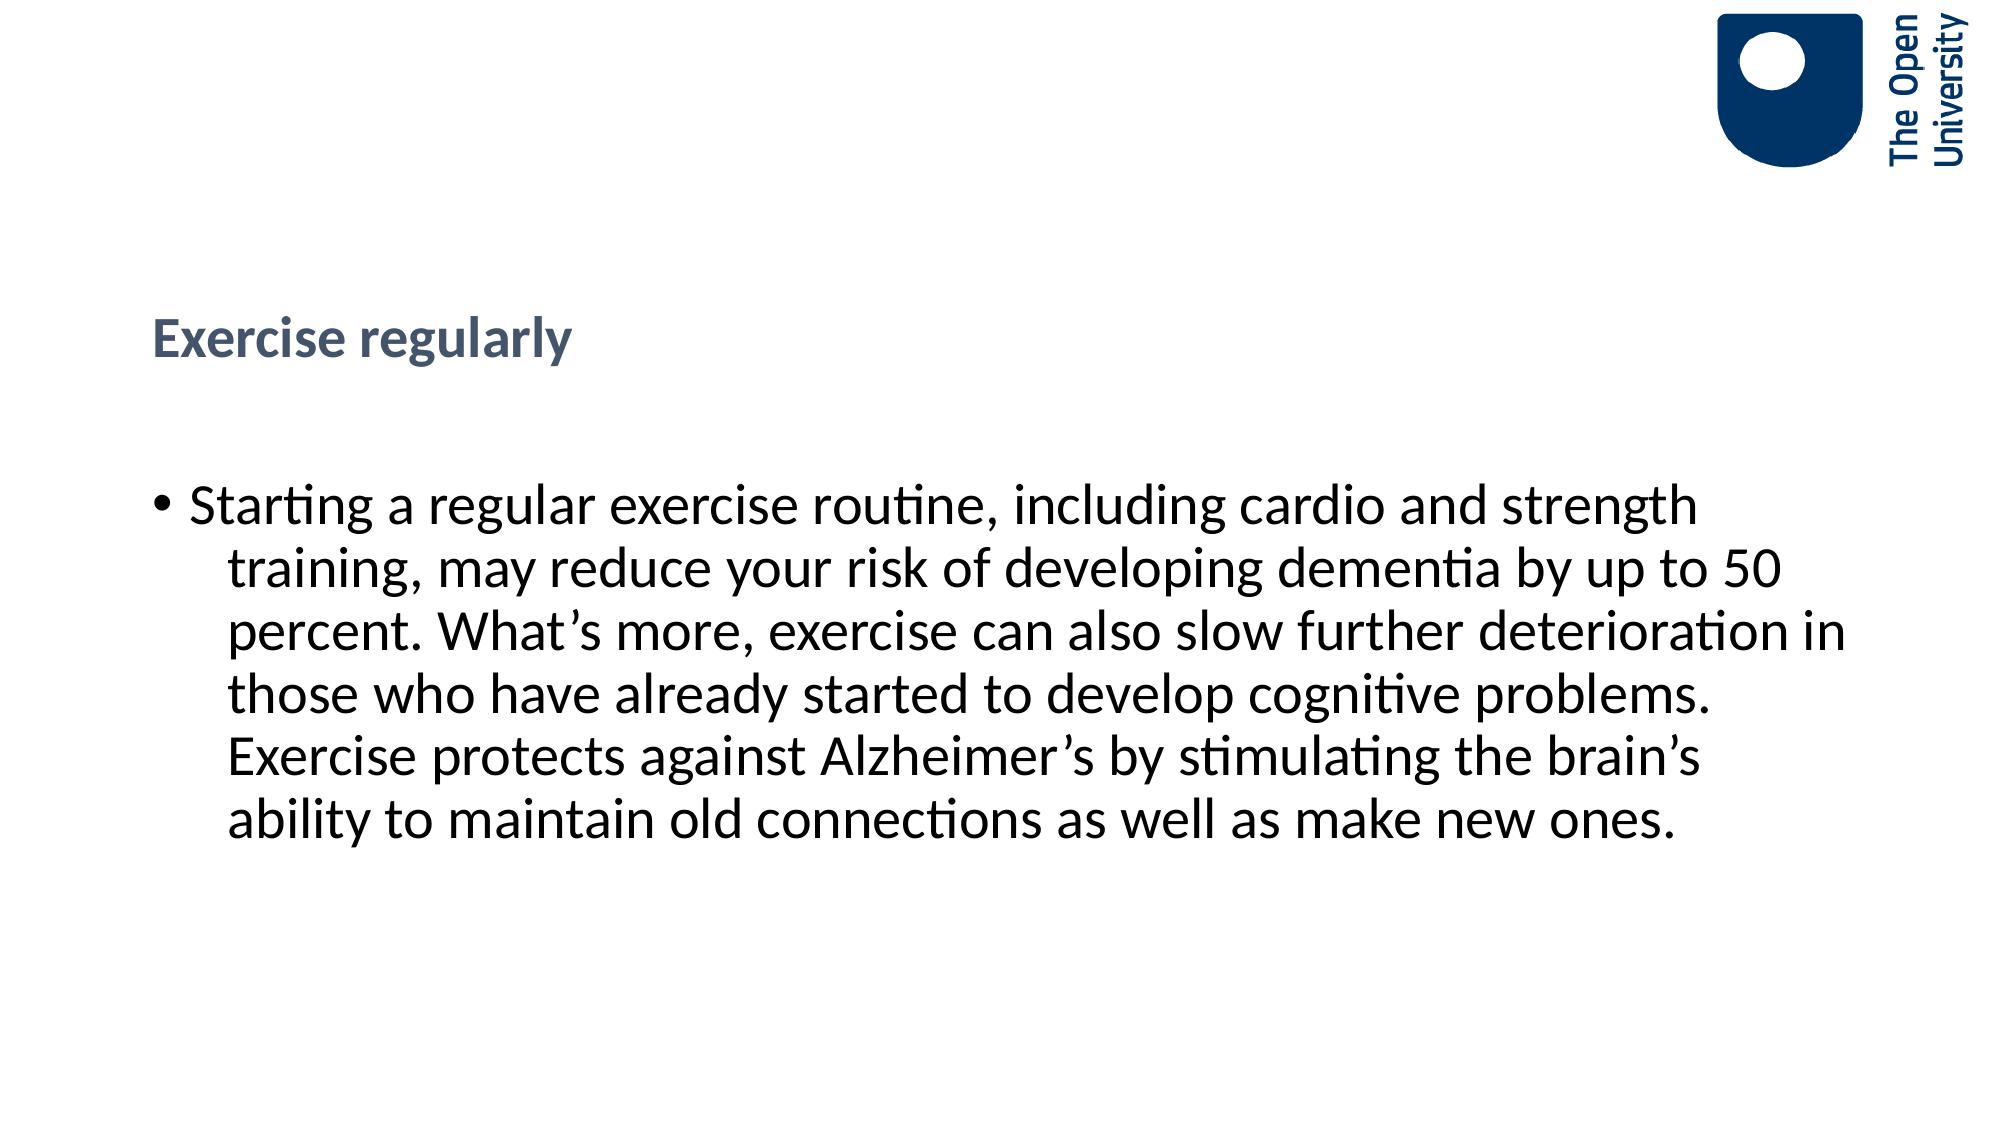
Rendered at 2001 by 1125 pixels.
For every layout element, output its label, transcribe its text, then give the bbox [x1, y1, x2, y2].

picture [1716, 10, 1971, 170]
list Exercise regularly Starting a regular exercise routine, including cardio and strength training, may reduce your risk of developing dementia by up to 50 percent. What’s more, exercise can also slow further deterioration in those who have already started to develop cognitive problems. Exercise protects against Alzheimer’s by stimulating the brain’s ability to maintain old connections as well as make new ones. [137, 299, 1863, 1014]
